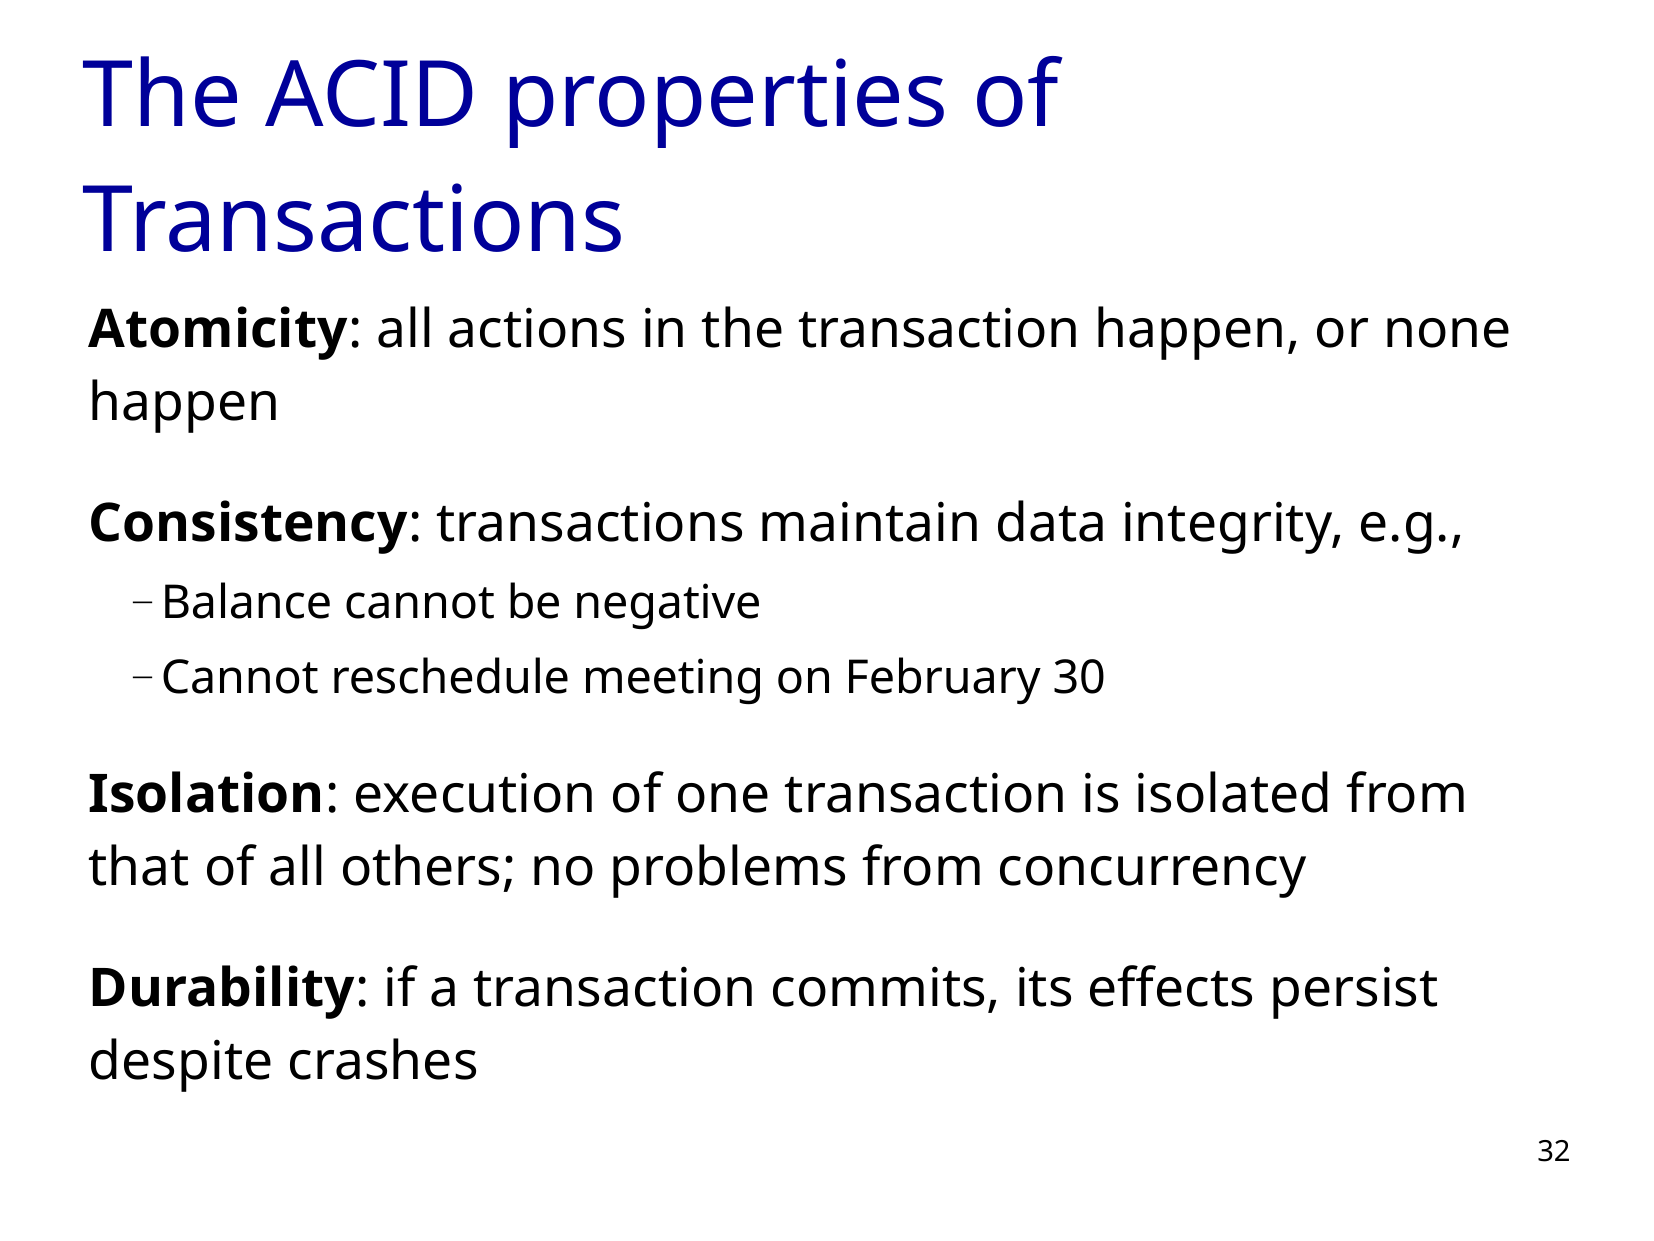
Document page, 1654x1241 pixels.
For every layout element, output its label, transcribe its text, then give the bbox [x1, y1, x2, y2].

title The ACID properties of Transactions [82, 49, 1571, 257]
list Atomicity: all actions in the transaction happen, or none happen Consistency: transactions maintain data integrity, e.g., Balance cannot be negative Cannot reschedule meeting on February 30 Isolation: execution of one transaction is isolated from that of all others; no problems from concurrency Durability: if a transaction commits, its effects persist despite crashes [60, 290, 1571, 1096]
